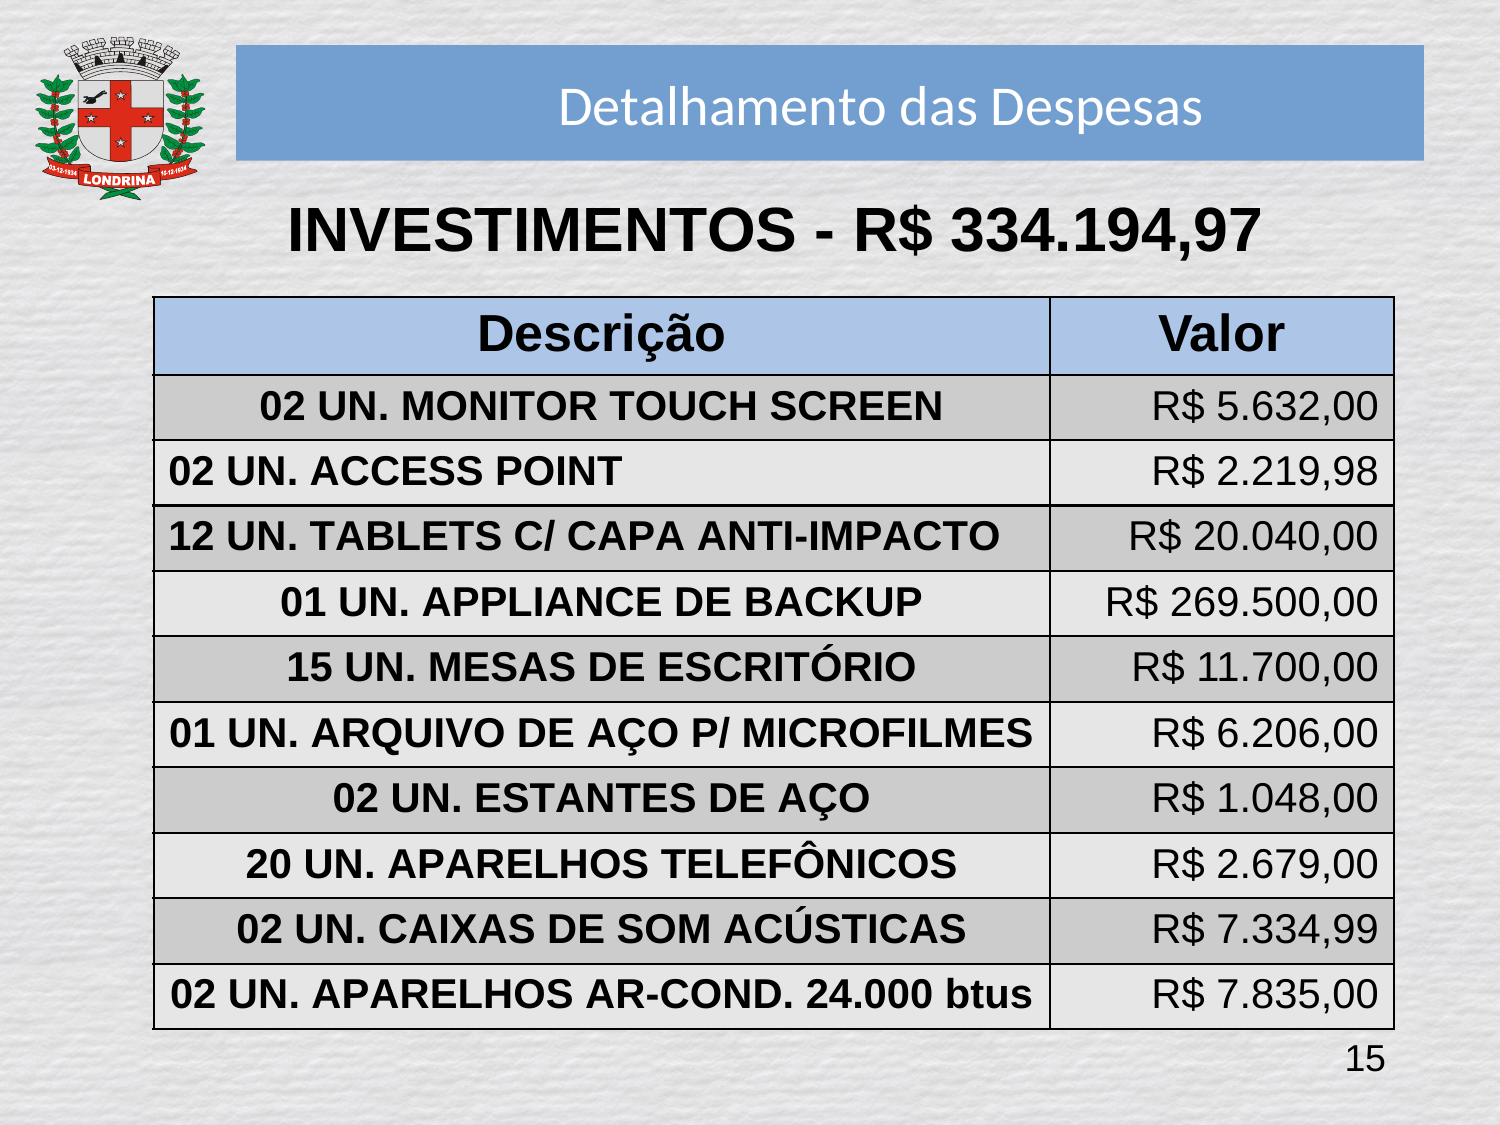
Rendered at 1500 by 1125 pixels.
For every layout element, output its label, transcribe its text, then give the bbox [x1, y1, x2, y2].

table_cell 02 UN. CAIXAS DE SOM ACÚSTICAS [155, 899, 1049, 963]
table_cell 12 UN. TABLETS C/ CAPA ANTI-IMPACTO [155, 507, 1049, 570]
table_cell R$ 1.048,00 [1051, 768, 1393, 832]
table_cell 20 UN. APARELHOS TELEFÔNICOS [155, 834, 1049, 897]
table_cell R$ 20.040,00 [1051, 507, 1393, 570]
text_box Detalhamento das Despesas [236, 45, 1424, 161]
table_cell R$ 7.334,99 [1051, 899, 1393, 963]
table_header Descrição [155, 298, 1049, 374]
table_cell 02 UN. ESTANTES DE AÇO [155, 768, 1049, 832]
table_cell R$ 2.679,00 [1051, 834, 1393, 897]
table_cell R$ 6.206,00 [1051, 703, 1393, 766]
table_cell 02 UN. ACCESS POINT [155, 441, 1049, 504]
table_cell 15 UN. MESAS DE ESCRITÓRIO [155, 637, 1049, 701]
table_cell 01 UN. ARQUIVO DE AÇO P/ MICROFILMES [155, 703, 1049, 766]
table_cell 02 UN. MONITOR TOUCH SCREEN [155, 376, 1049, 439]
text_box INVESTIMENTOS - R$ 334.194,97 [230, 181, 1321, 266]
text_box <número> [1329, 1027, 1500, 1098]
table_cell 02 UN. APARELHOS AR-COND. 24.000 btus [155, 965, 1049, 1028]
table_cell R$ 7.835,00 [1051, 965, 1393, 1028]
table_cell R$ 2.219,98 [1051, 441, 1393, 504]
table_cell R$ 5.632,00 [1051, 376, 1393, 439]
table_header Valor [1051, 298, 1393, 374]
table_cell R$ 269.500,00 [1051, 572, 1393, 635]
table_cell 01 UN. APPLIANCE DE BACKUP [155, 572, 1049, 635]
table_cell R$ 11.700,00 [1051, 637, 1393, 701]
picture [0, 0, 1500, 1125]
